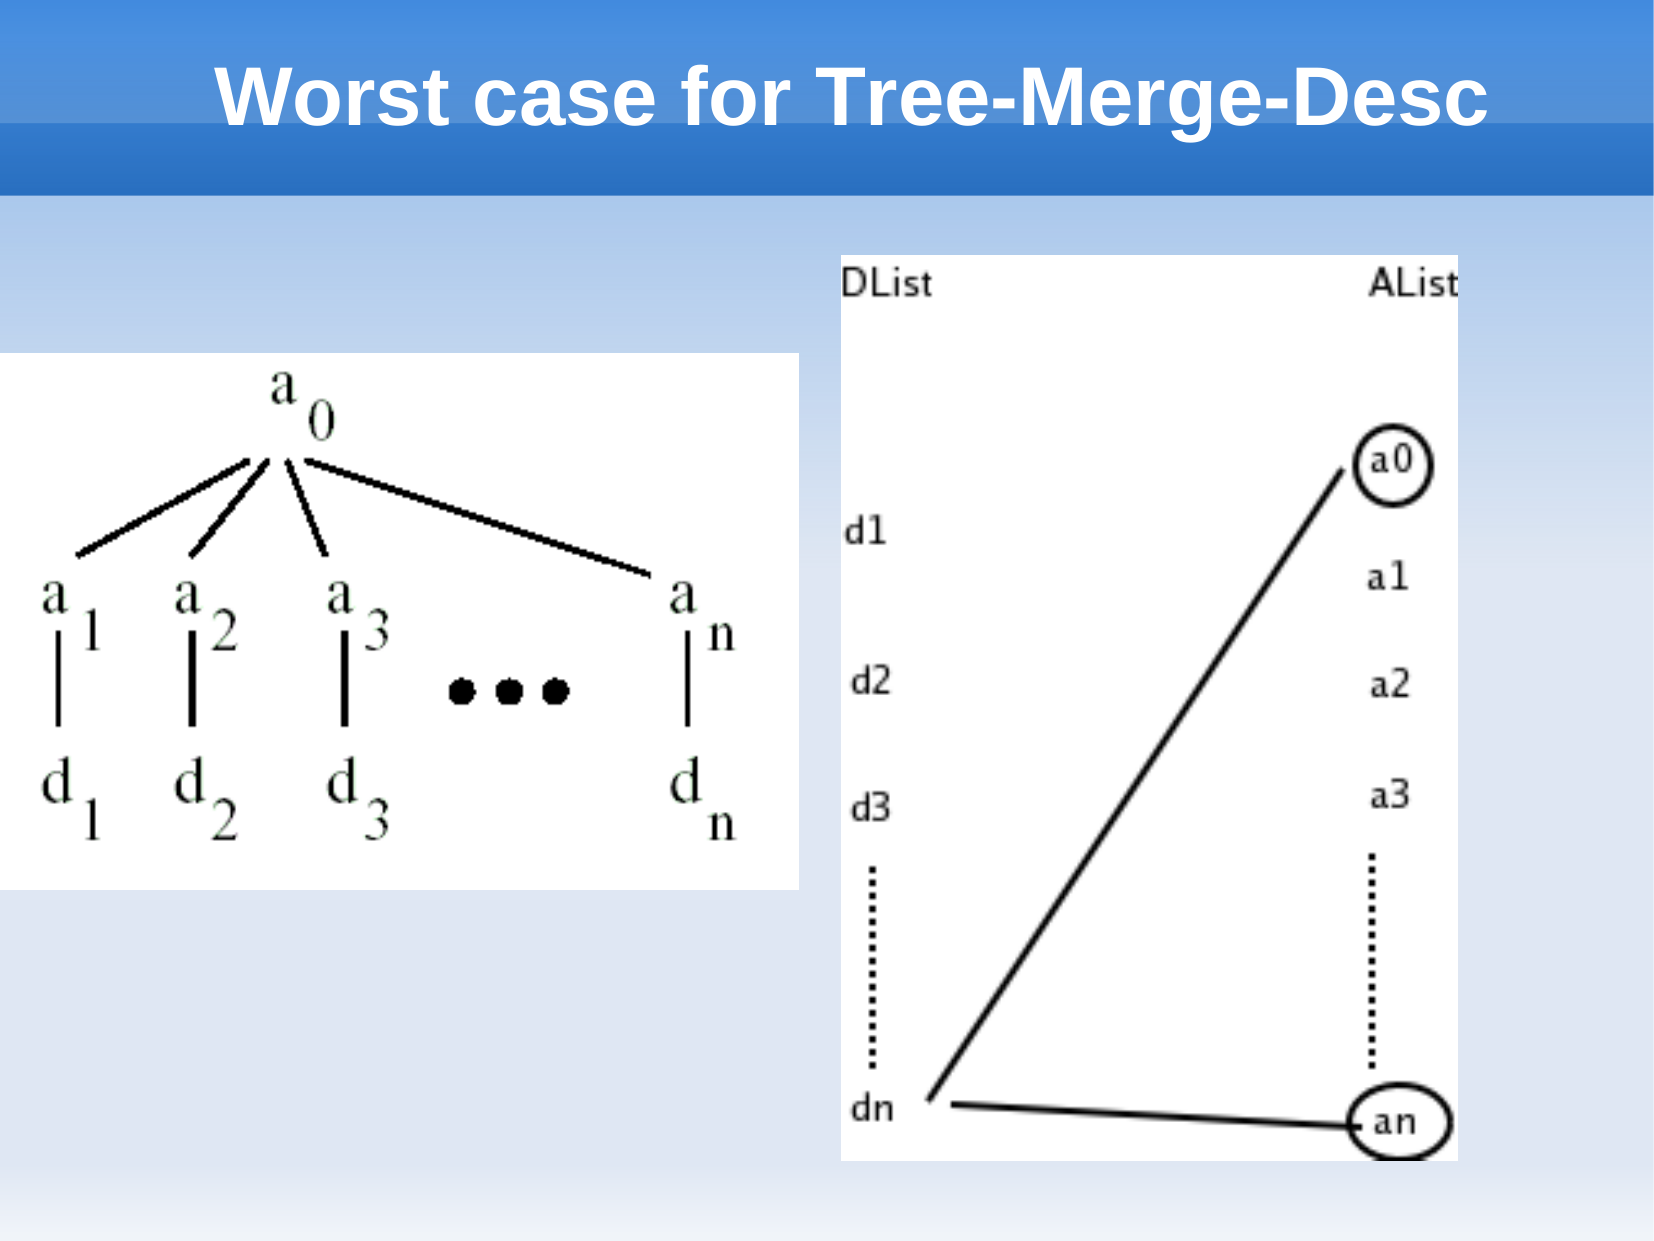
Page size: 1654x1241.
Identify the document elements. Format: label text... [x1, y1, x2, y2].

picture [0, 0, 1654, 1241]
title Worst case for Tree-Merge-Desc [150, 0, 1555, 226]
